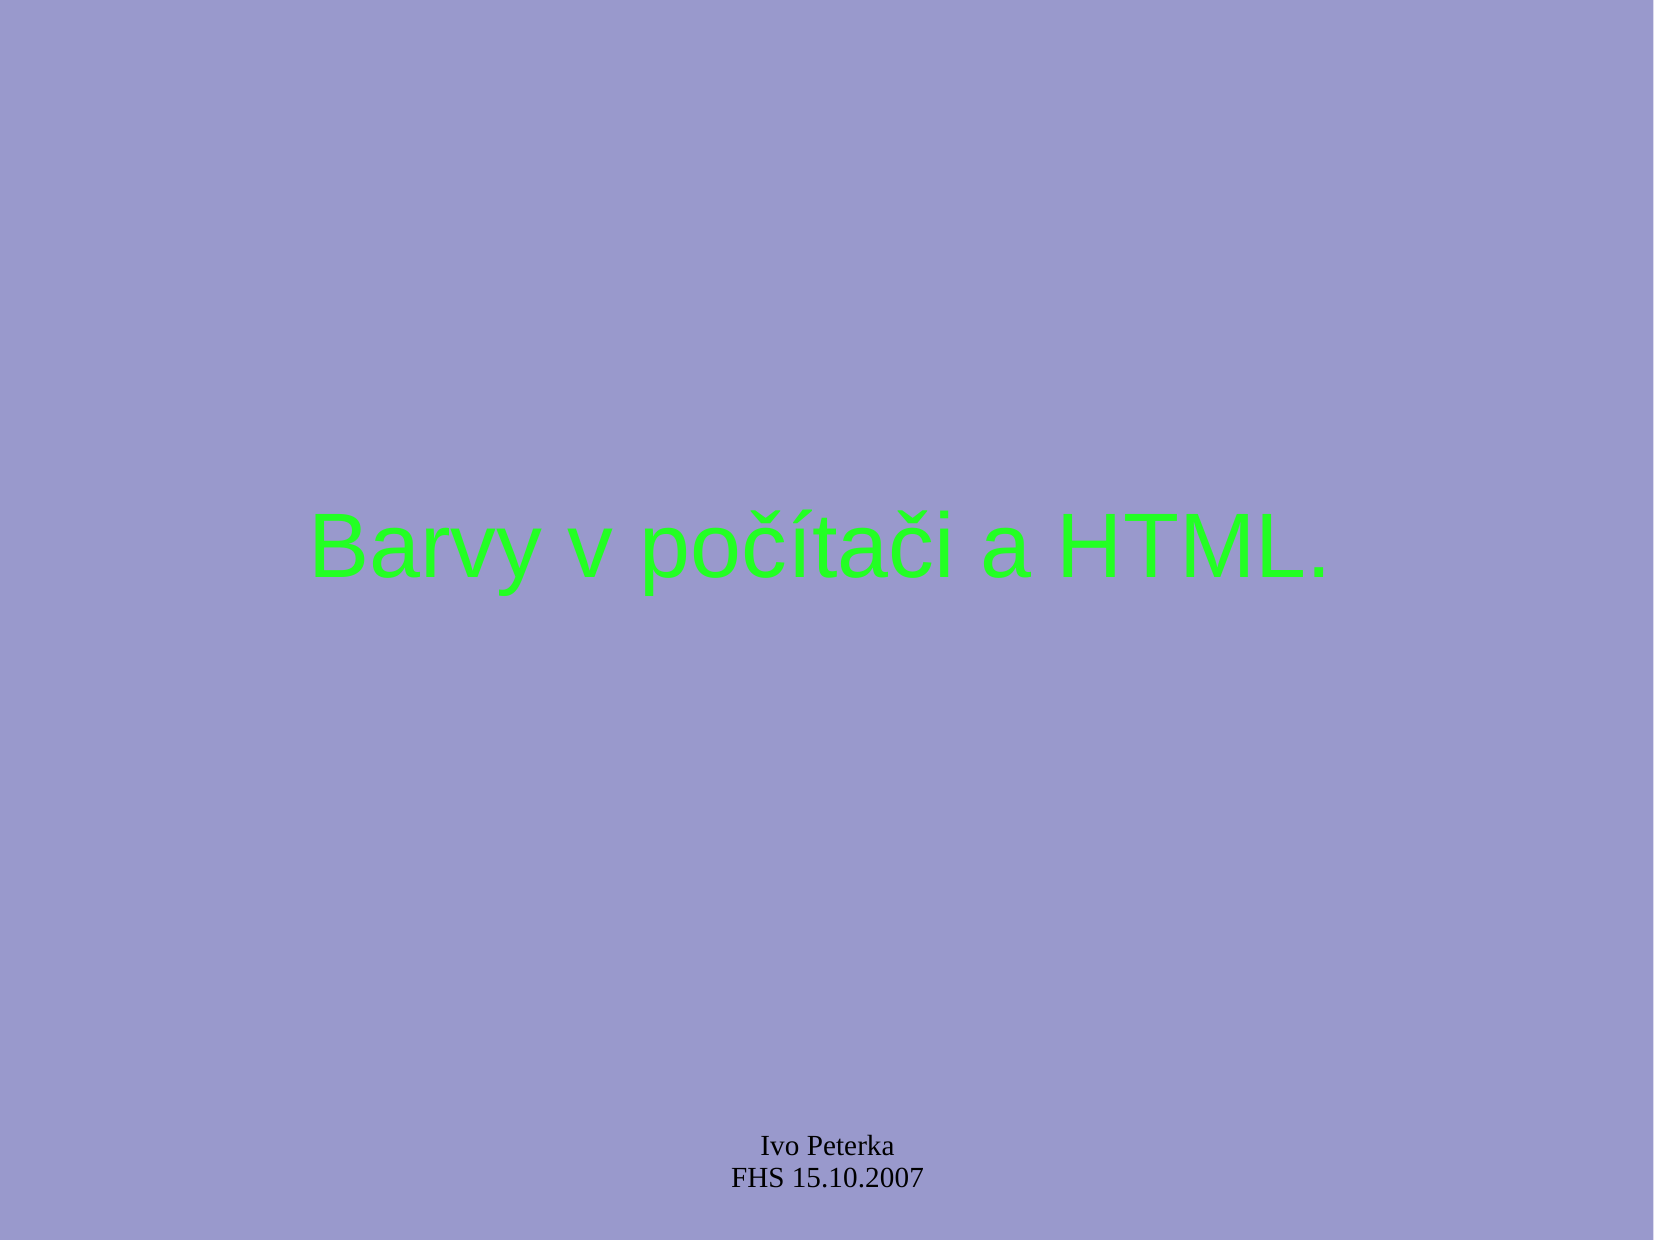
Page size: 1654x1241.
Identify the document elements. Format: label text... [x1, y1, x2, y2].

title Barvy v počítači a HTML. [76, 206, 1565, 886]
